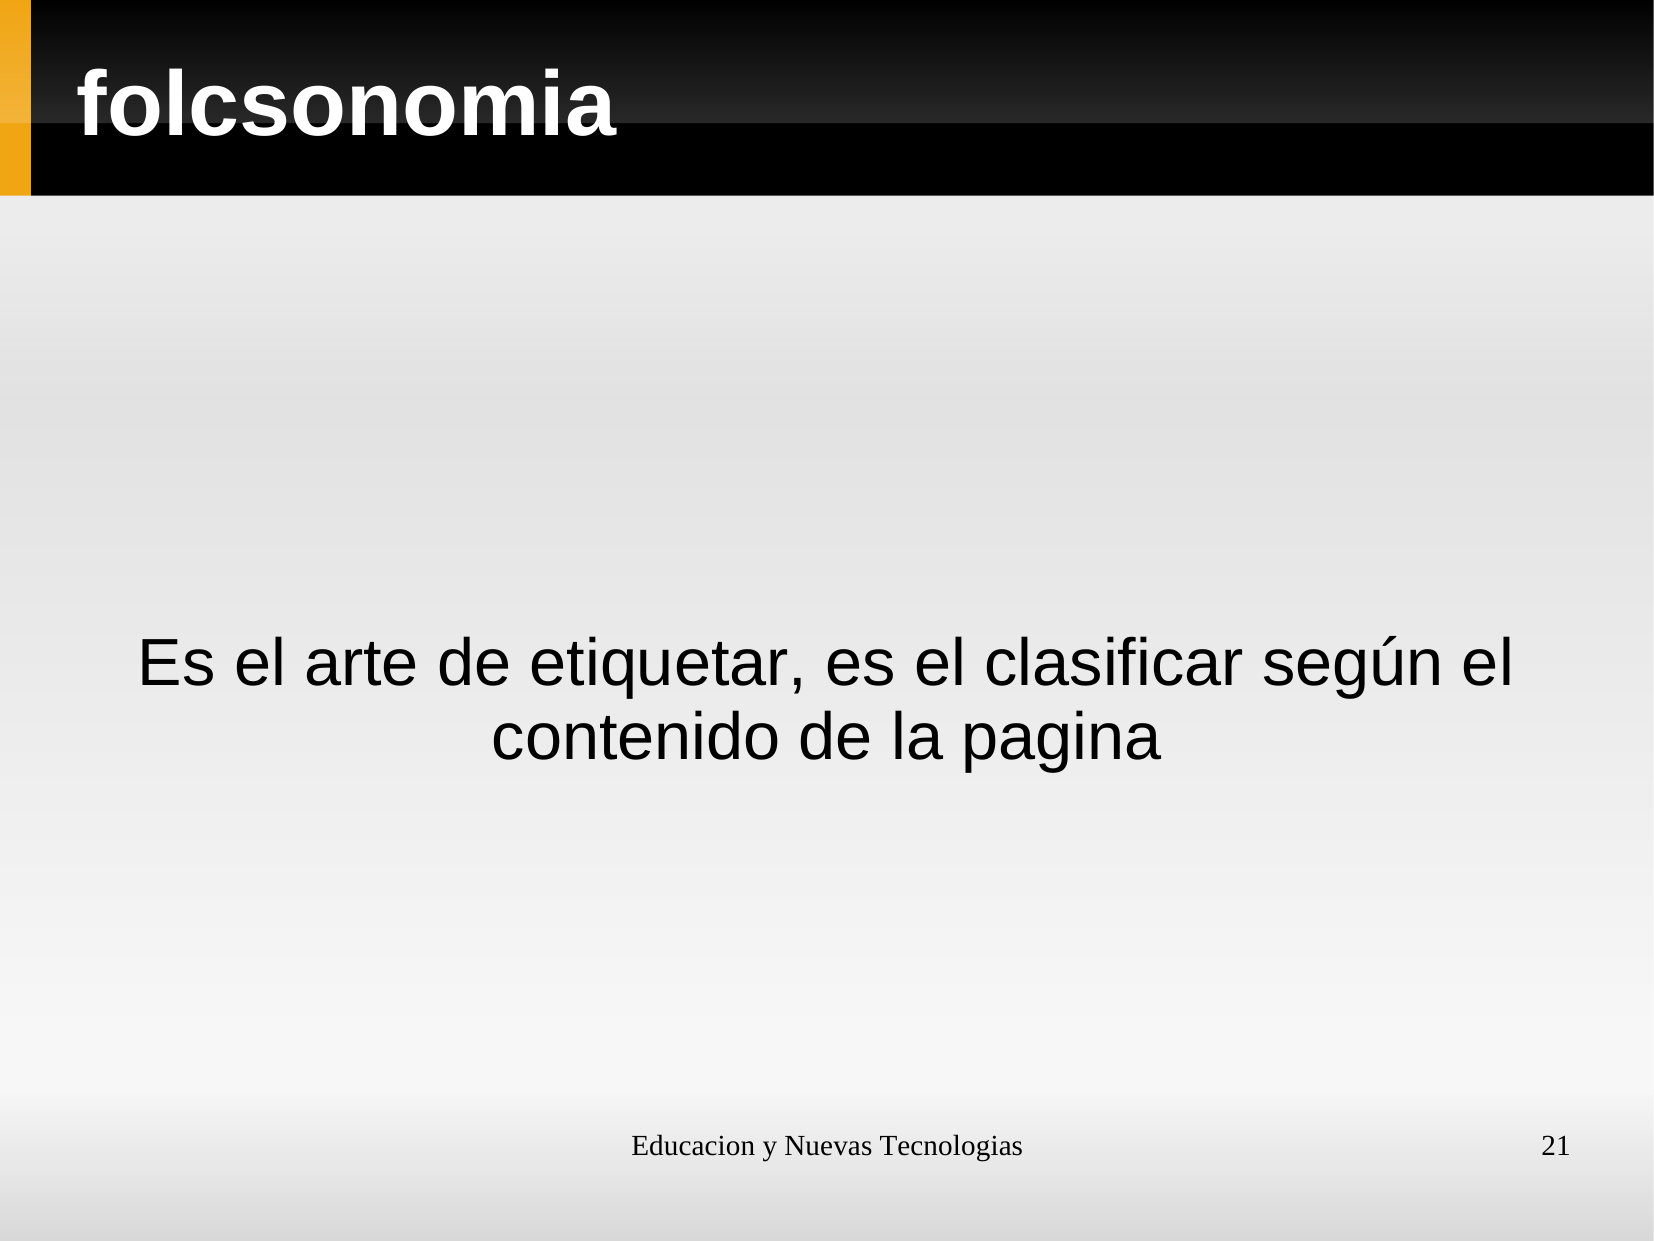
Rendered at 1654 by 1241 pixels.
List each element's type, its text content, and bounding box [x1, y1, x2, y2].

title folcsonomia [76, 0, 1565, 208]
picture [0, 0, 1654, 1241]
subtitle Es el arte de etiquetar, es el clasificar según el contenido de la pagina [82, 297, 1571, 1102]
